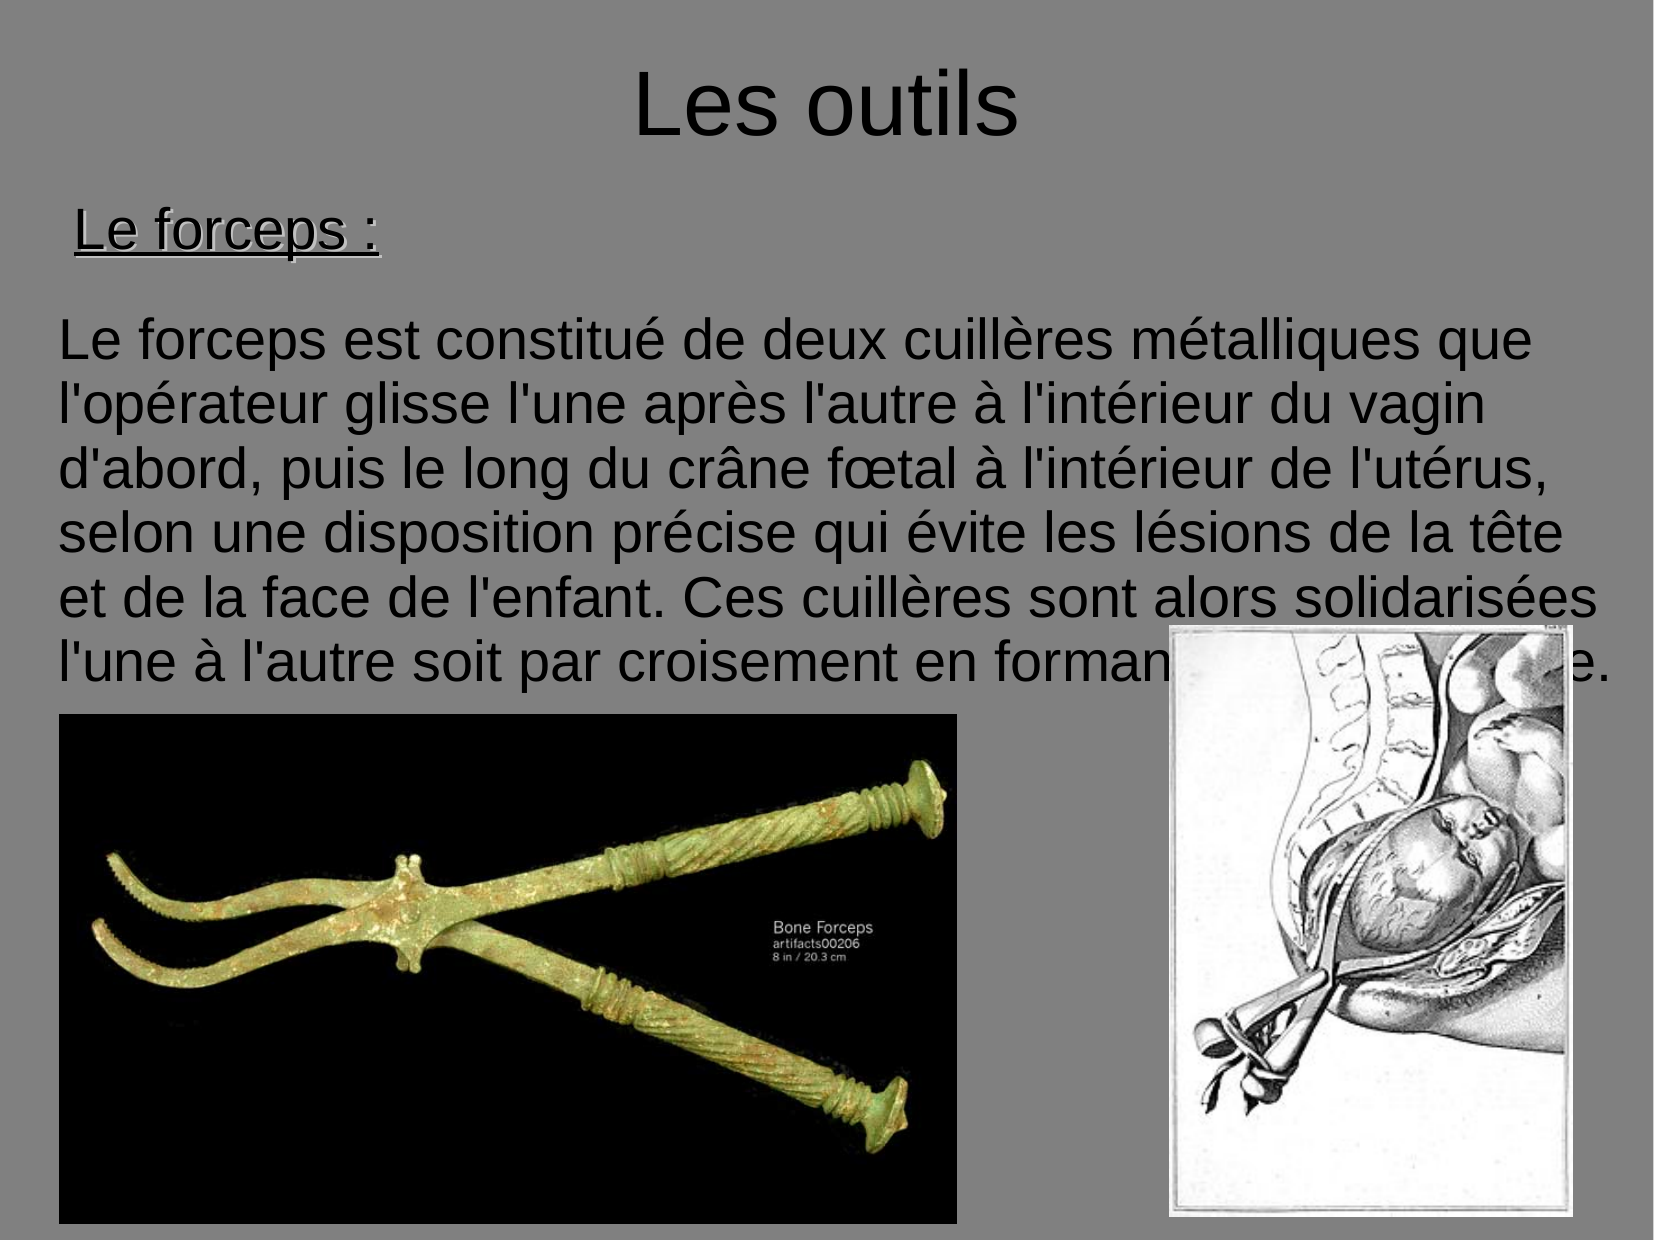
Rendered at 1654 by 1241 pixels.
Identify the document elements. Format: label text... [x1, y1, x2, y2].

picture [1169, 625, 1573, 1217]
picture [59, 714, 957, 1224]
title Les outils [82, 0, 1571, 208]
text_box Le forceps : [59, 188, 438, 269]
list Le forceps est constitué de deux cuillères métalliques que l'opérateur glisse l'une après l'autre à l'intérieur du vagin d'abord, puis le long du crâne fœtal à l'intérieur de l'utérus, selon une disposition précise qui évite les lésions de la tête et de la face de l'enfant. Ces cuillères sont alors solidarisées l'une à l'autre soit par croisement en formant alors une pince. [0, 307, 1619, 709]
